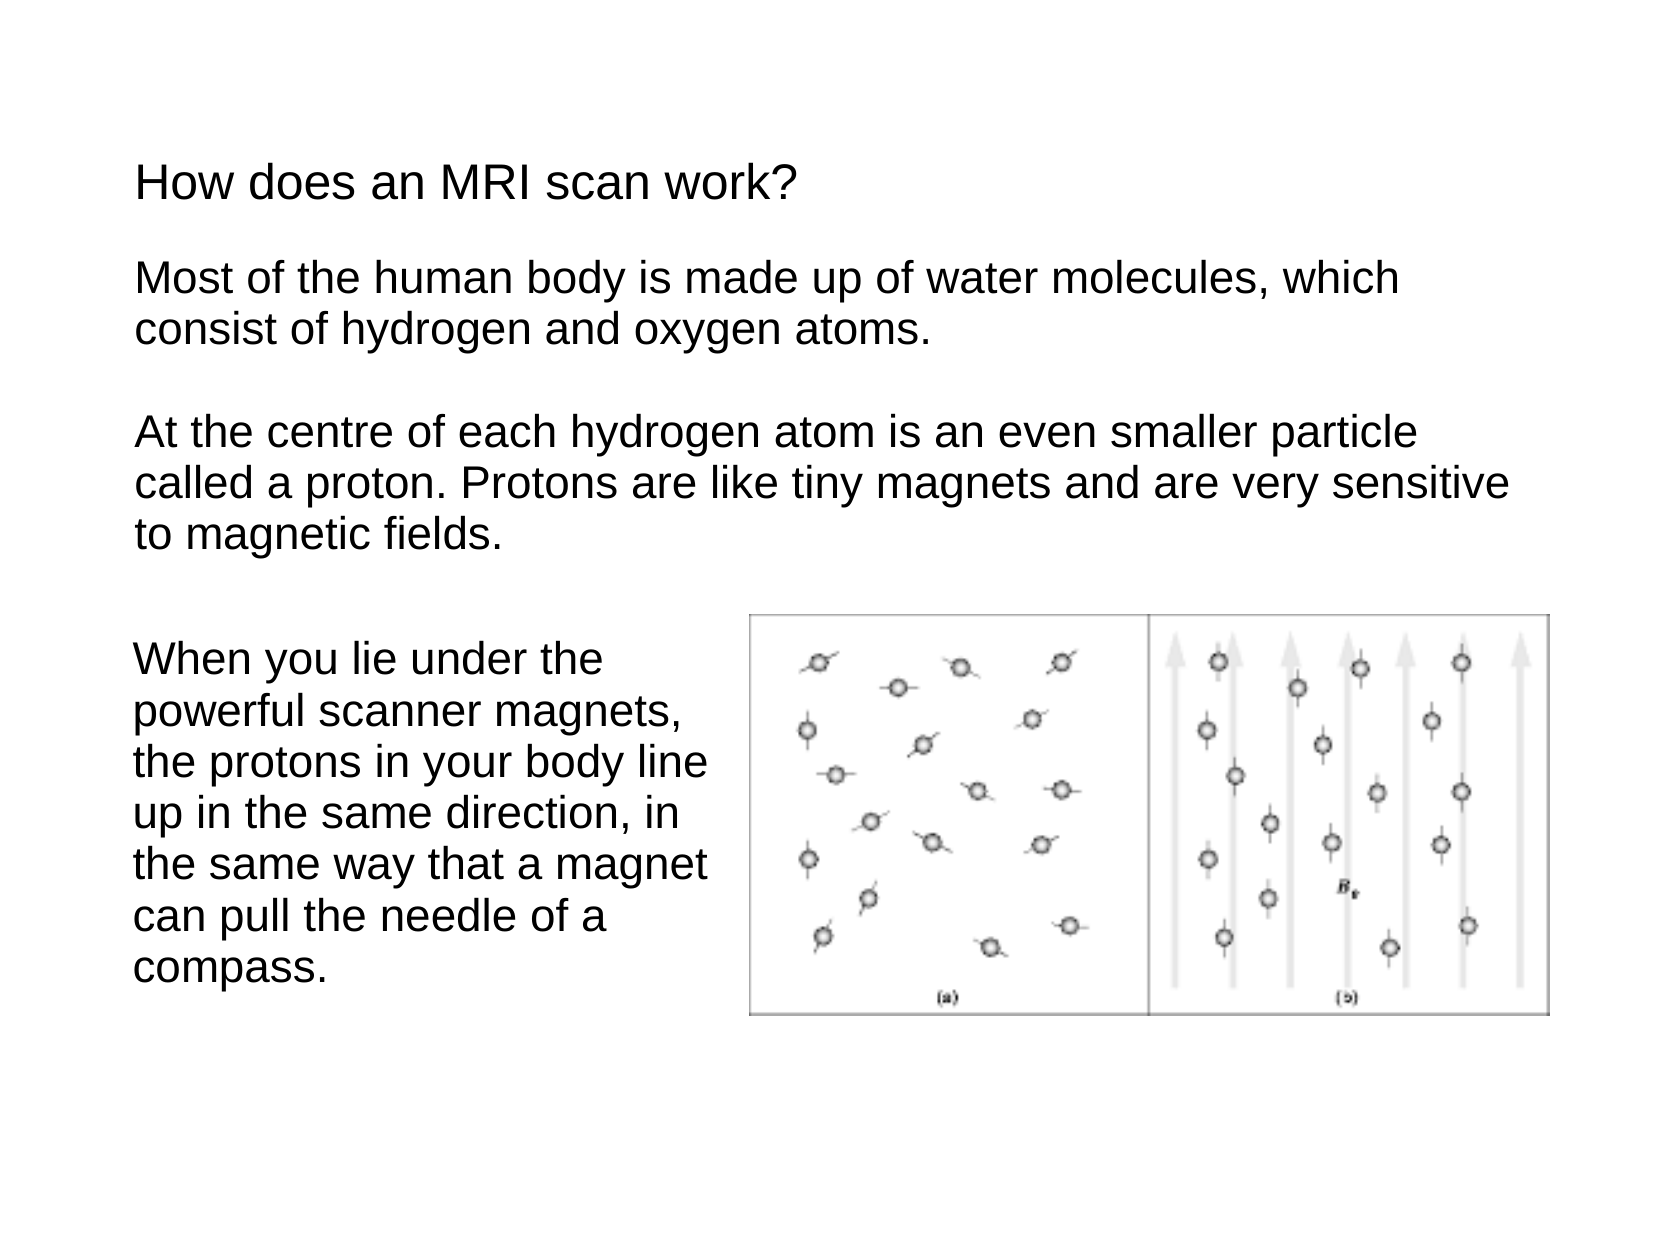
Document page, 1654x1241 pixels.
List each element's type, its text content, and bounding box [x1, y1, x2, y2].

picture [749, 614, 1550, 1016]
text_box When you lie under the powerful scanner magnets, the protons in your body line up in the same direction, in the same way that a magnet can pull the needle of a compass. [117, 625, 733, 1051]
text_box How does an MRI scan work? Most of the human body is made up of water molecules, which consist of hydrogen and oxygen atoms. At the centre of each hydrogen atom is an even smaller particle called a proton. Protons are like tiny magnets and are very sensitive to magnetic fields. [119, 146, 1534, 772]
